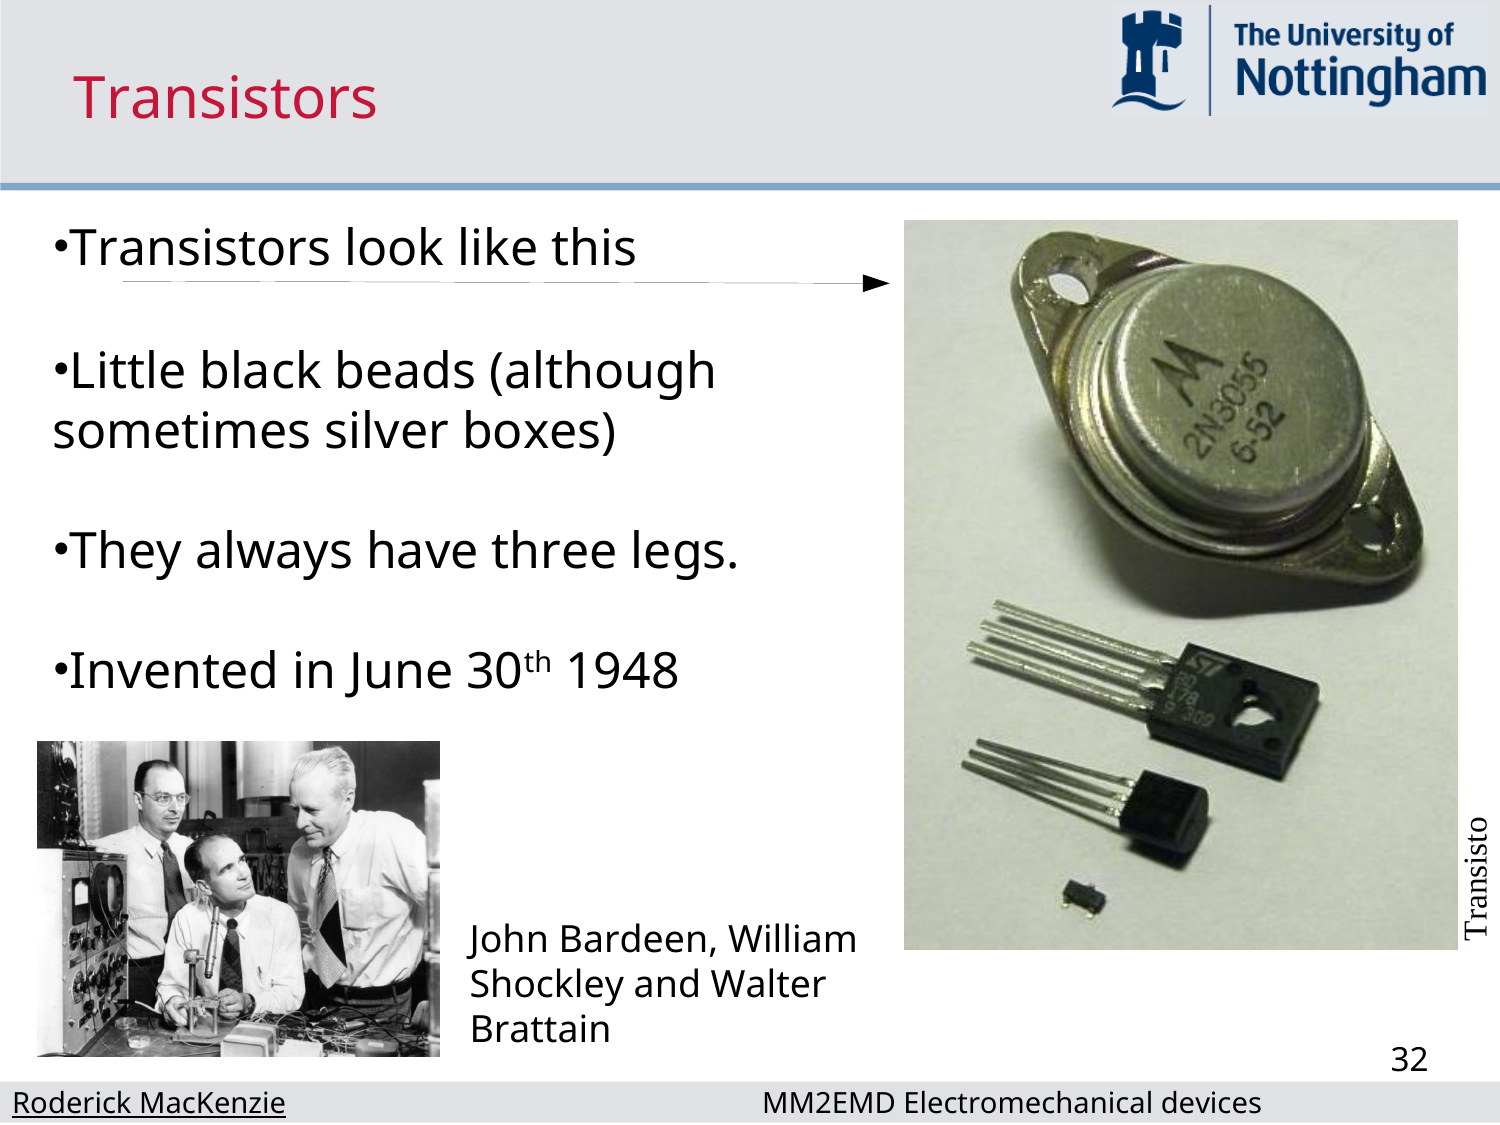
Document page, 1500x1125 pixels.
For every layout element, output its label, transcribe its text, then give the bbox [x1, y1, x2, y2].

text_box Little black beads (although sometimes silver boxes) They always have three legs. Invented in June 30th 1948 [37, 331, 850, 766]
title Transistors [59, 43, 1297, 148]
text_box Transisto [1445, 728, 1500, 956]
picture [904, 220, 1458, 950]
text_box <number> [1375, 1030, 1500, 1101]
picture [1111, 4, 1487, 116]
text_box Transistors look like this [37, 208, 850, 331]
text_box John Bardeen, William Shockley and Walter Brattain [454, 907, 925, 1058]
picture [37, 741, 440, 1057]
